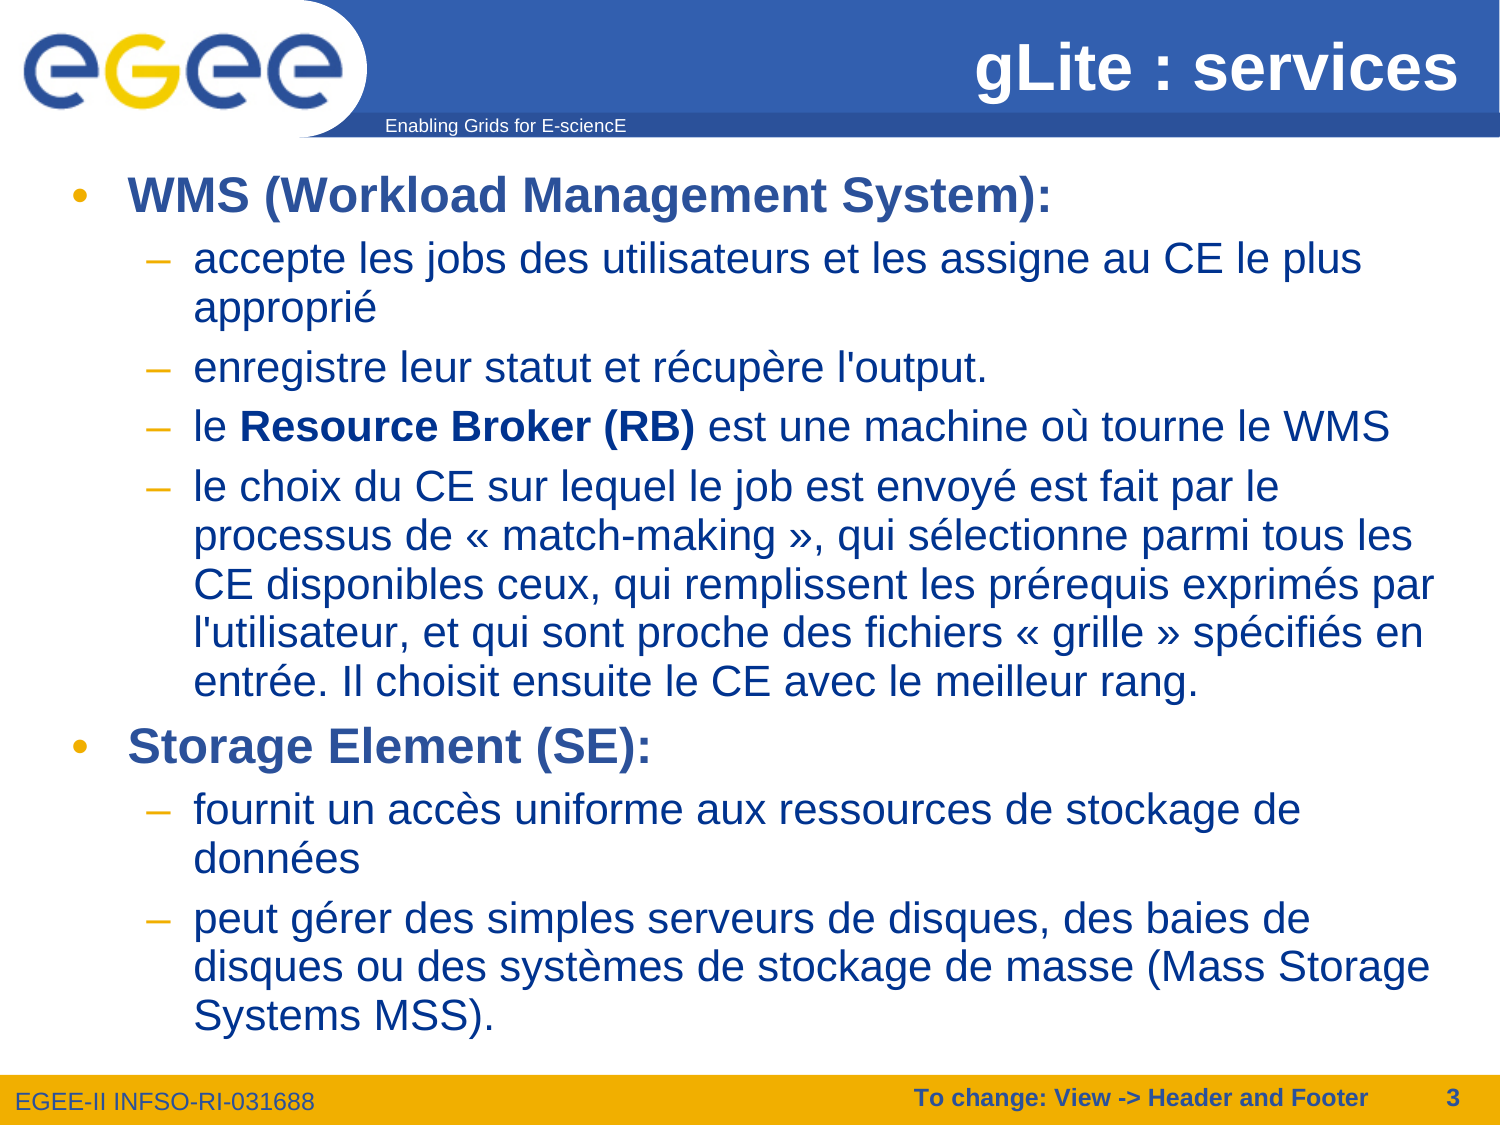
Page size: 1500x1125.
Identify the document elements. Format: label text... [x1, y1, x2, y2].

title gLite : services [369, 0, 1475, 156]
list WMS (Workload Management System): accepte les jobs des utilisateurs et les assigne au CE le plus approprié enregistre leur statut et récupère l'output. le Resource Broker (RB) est une machine où tourne le WMS le choix du CE sur lequel le job est envoyé est fait par le processus de « match-making », qui sélectionne parmi tous les CE disponibles ceux, qui remplissent les prérequis exprimés par l'utilisateur, et qui sont proche des fichiers « grille » spécifiés en entrée. Il choisit ensuite le CE avec le meilleur rang. Storage Element (SE): fournit un accès uniforme aux ressources de stockage de données peut gérer des simples serveurs de disques, des baies de disques ou des systèmes de stockage de masse (Mass Storage Systems MSS). [56, 159, 1466, 1052]
picture [18, 30, 349, 112]
